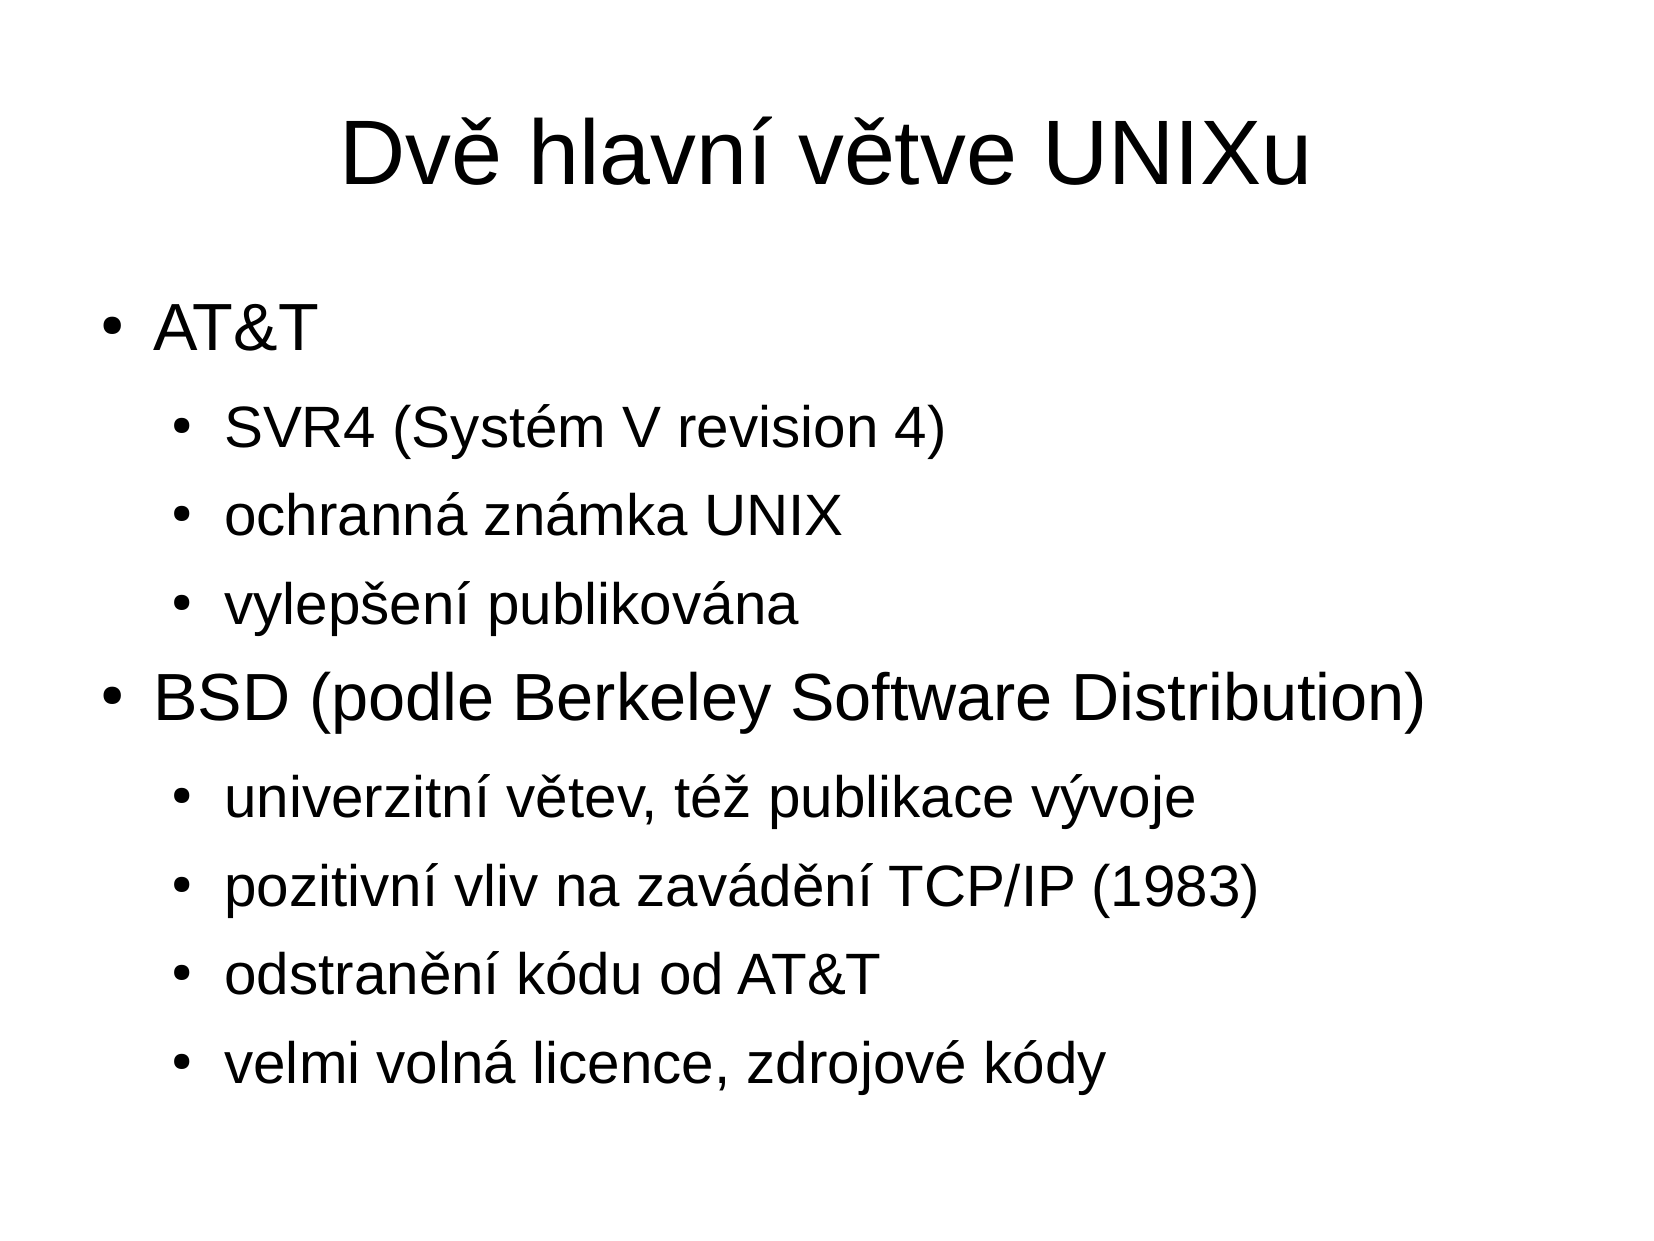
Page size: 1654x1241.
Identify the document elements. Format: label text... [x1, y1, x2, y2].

title Dvě hlavní větve UNIXu [82, 56, 1571, 250]
list AT&T SVR4 (Systém V revision 4) ochranná známka UNIX vylepšení publikována BSD (podle Berkeley Software Distribution) univerzitní větev, též publikace vývoje pozitivní vliv na zavádění TCP/IP (1983) odstranění kódu od AT&T velmi volná licence, zdrojové kódy [82, 290, 1571, 1096]
